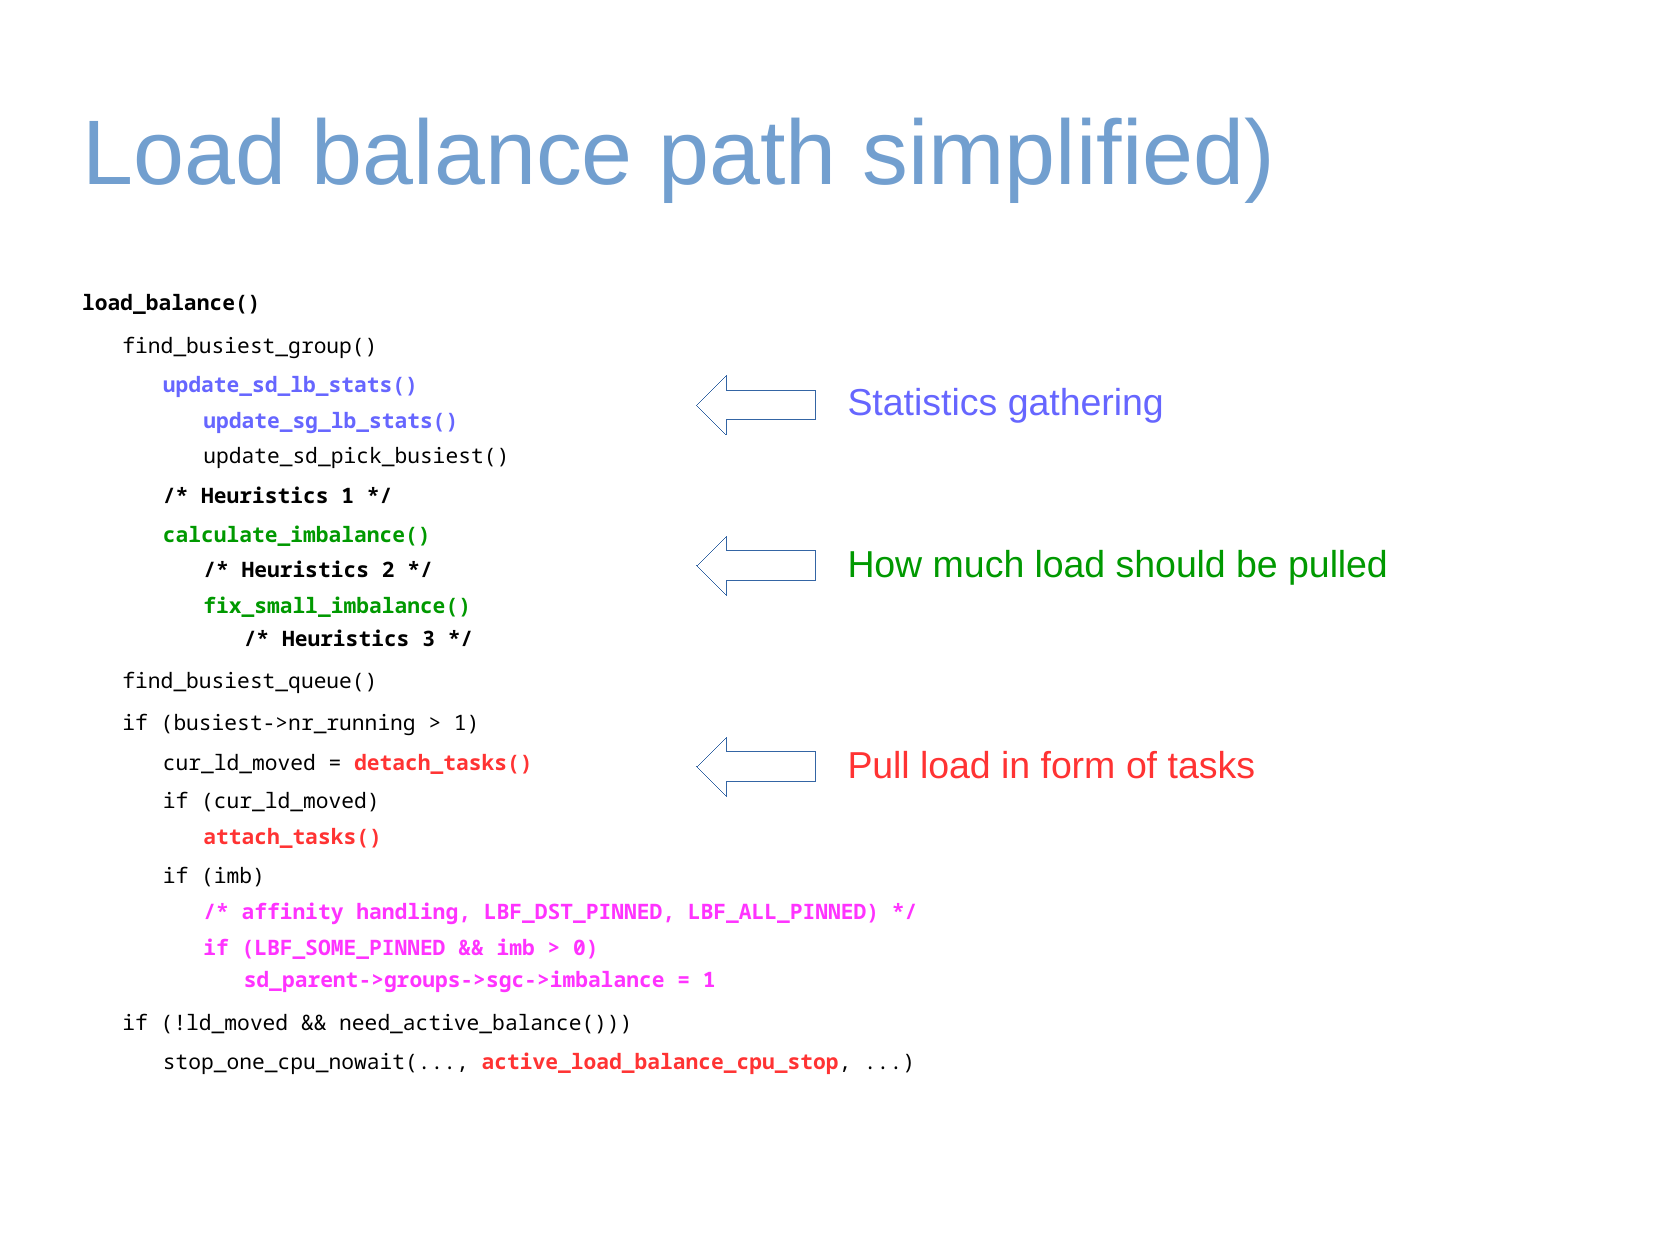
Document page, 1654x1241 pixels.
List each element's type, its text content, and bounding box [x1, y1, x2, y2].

text_box [696, 375, 816, 435]
text_box Pull load in form of tasks [832, 736, 1271, 794]
text_box [696, 536, 816, 596]
text_box Statistics gathering [832, 374, 1179, 432]
text_box How much load should be pulled [832, 536, 1403, 594]
text_box [696, 737, 816, 797]
list load_balance() find_busiest_group() update_sd_lb_stats() update_sg_lb_stats() update_sd_pick_busiest() /* Heuristics 1 */ calculate_imbalance() /* Heuristics 2 */ fix_small_imbalance() /* Heuristics 3 */ find_busiest_queue() if (busiest->nr_running > 1) cur_ld_moved = detach_tasks() if (cur_ld_moved) attach_tasks() if (imb) /* affinity handling, LBF_DST_PINNED, LBF_ALL_PINNED) */ if (LBF_SOME_PINNED && imb > 0) sd_parent->groups->sgc->imbalance = 1 if (!ld_moved && need_active_balance())) stop_one_cpu_nowait(..., active_load_balance_cpu_stop, ...) [41, 288, 1578, 1089]
title Load balance path simplified) [82, 49, 1571, 257]
